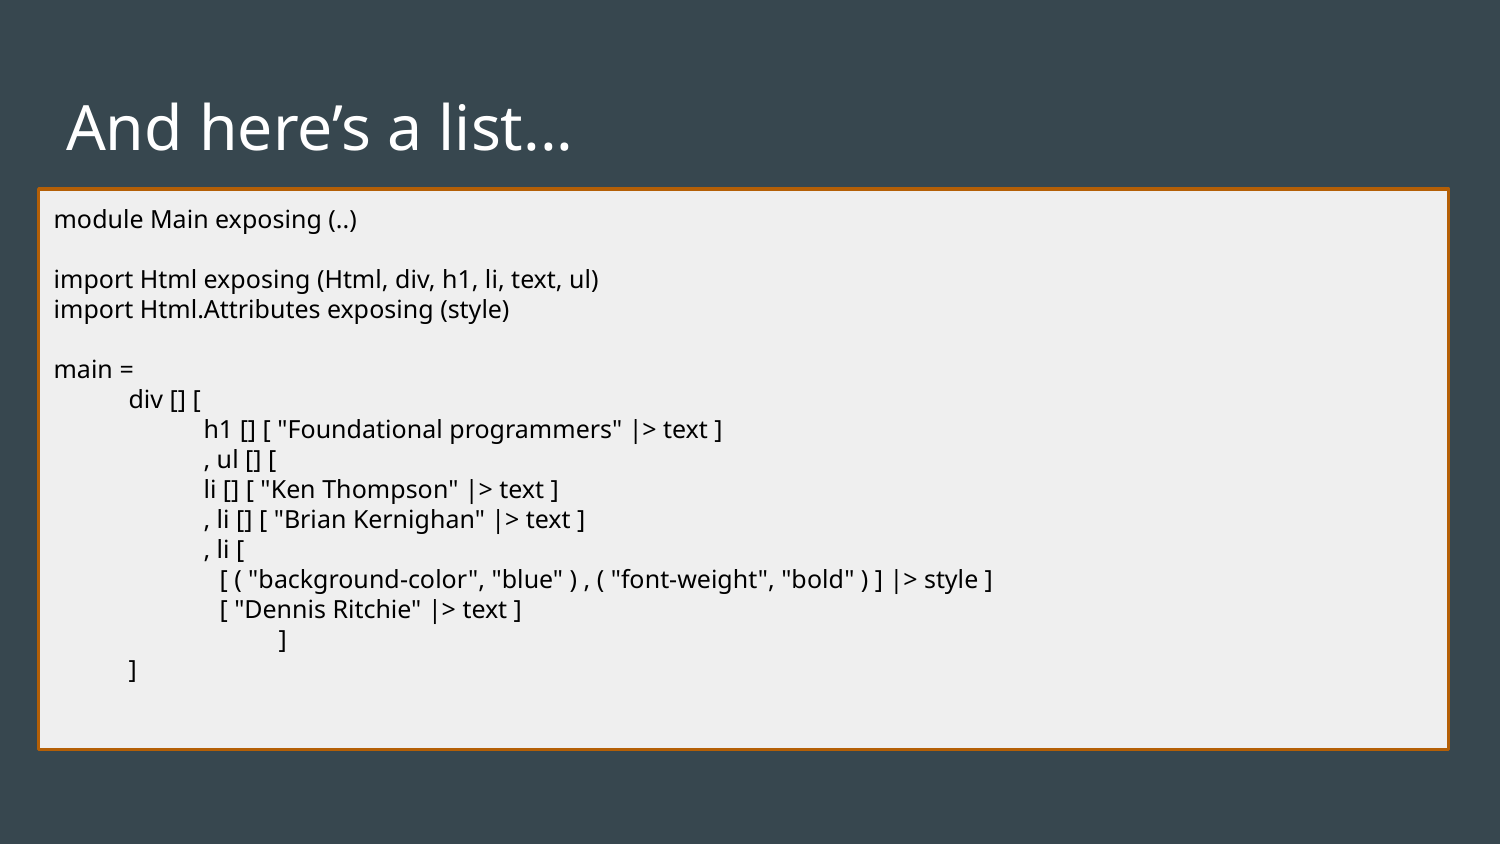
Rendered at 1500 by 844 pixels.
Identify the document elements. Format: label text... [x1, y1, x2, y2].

list module Main exposing (..) import Html exposing (Html, div, h1, li, text, ul) import Html.Attributes exposing (style) main = div [] [ h1 [] [ "Foundational programmers" |> text ] , ul [] [ li [] [ "Ken Thompson" |> text ] , li [] [ "Brian Kernighan" |> text ] , li [ [ ( "background-color", "blue" ) , ( "font-weight", "bold" ) ] |> style ] [ "Dennis Ritchie" |> text ] ] ] [38, 189, 1449, 750]
title And here’s a list... [51, 72, 1449, 167]
